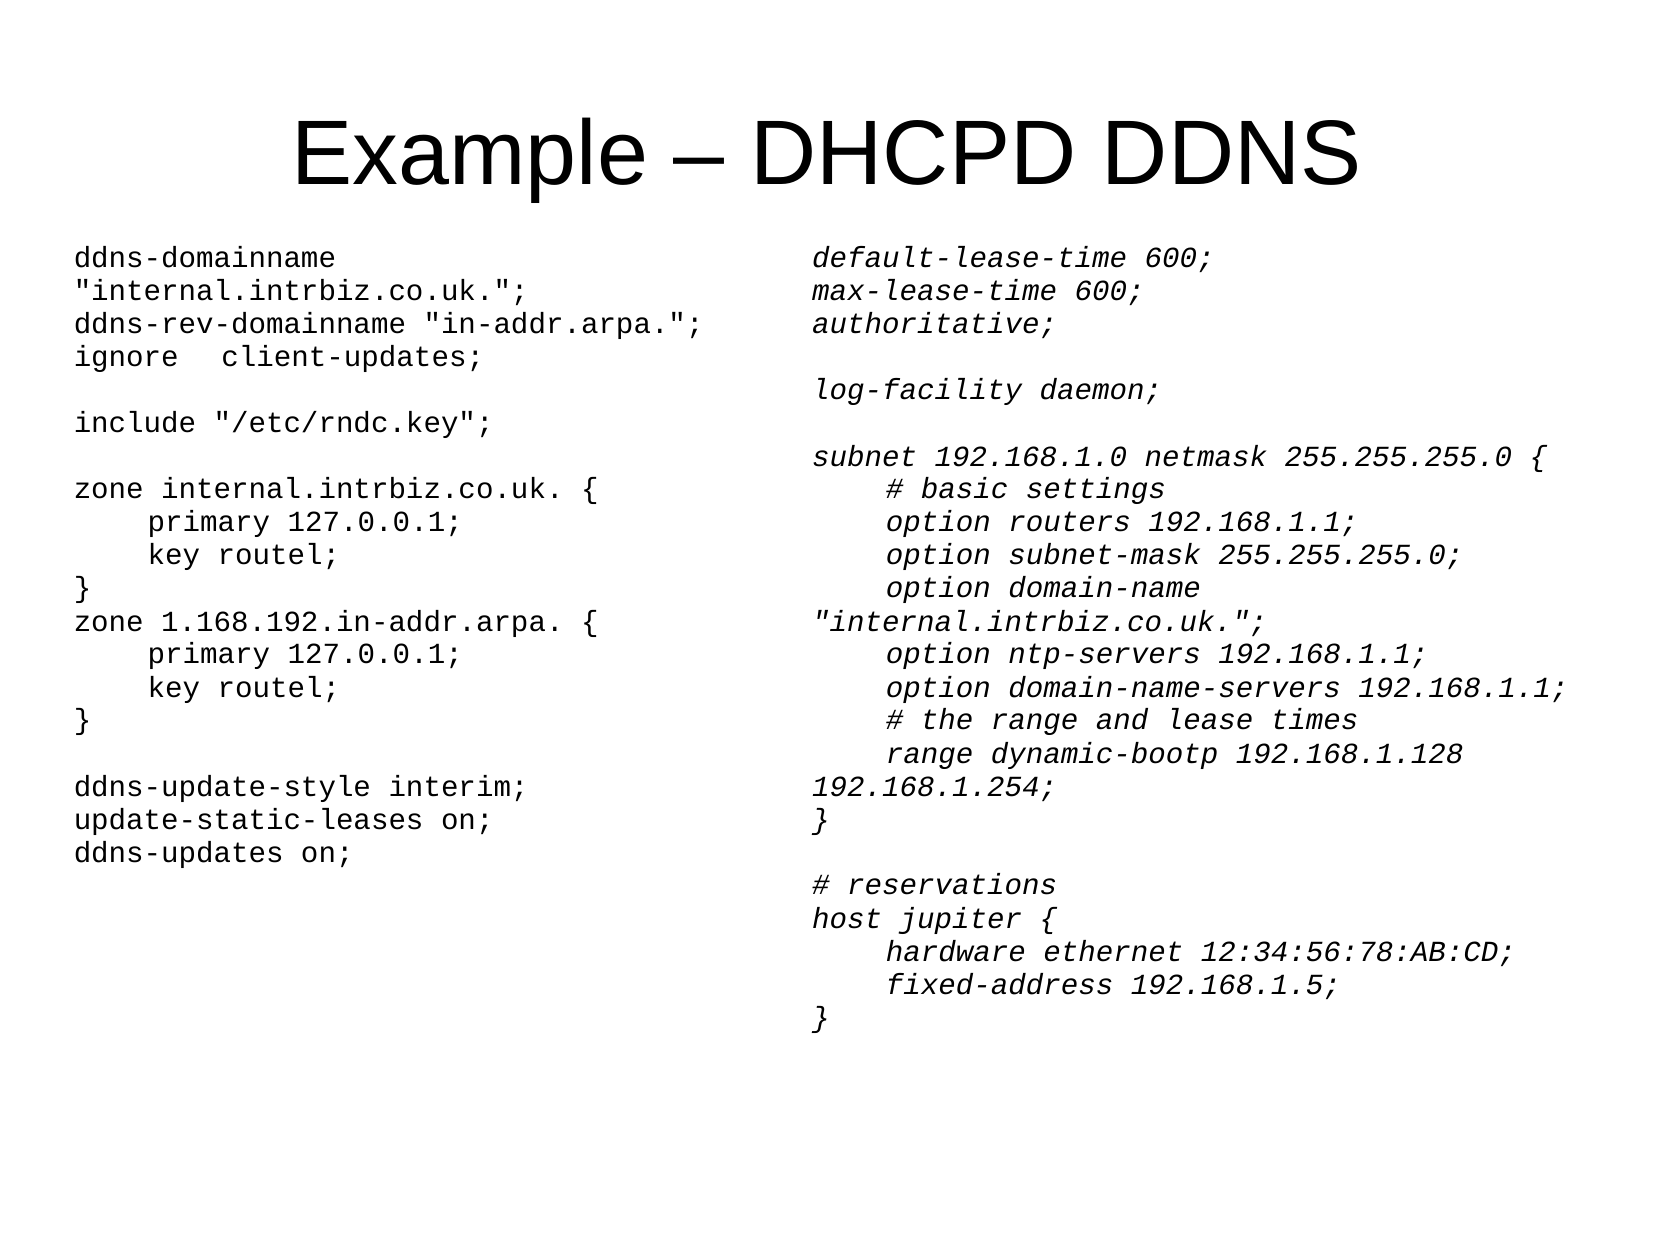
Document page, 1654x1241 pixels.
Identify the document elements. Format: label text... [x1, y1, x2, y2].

title Example – DHCPD DDNS [82, 49, 1571, 236]
text_box default-lease-time 600; max-lease-time 600; authoritative; log-facility daemon; subnet 192.168.1.0 netmask 255.255.255.0 { # basic settings option routers 192.168.1.1; option subnet-mask 255.255.255.0; option domain-name "internal.intrbiz.co.uk."; option ntp-servers 192.168.1.1; option domain-name-servers 192.168.1.1; # the range and lease times range dynamic-bootp 192.168.1.128 192.168.1.254; } # reservations host jupiter { hardware ethernet 12:34:56:78:AB:CD; fixed-address 192.168.1.5; } [797, 236, 1595, 1044]
text_box ddns-domainname "internal.intrbiz.co.uk."; ddns-rev-domainname "in-addr.arpa."; ignore client-updates; include "/etc/rndc.key"; zone internal.intrbiz.co.uk. { primary 127.0.0.1; key routel; } zone 1.168.192.in-addr.arpa. { primary 127.0.0.1; key routel; } ddns-update-style interim; update-static-leases on; ddns-updates on; [59, 236, 797, 879]
